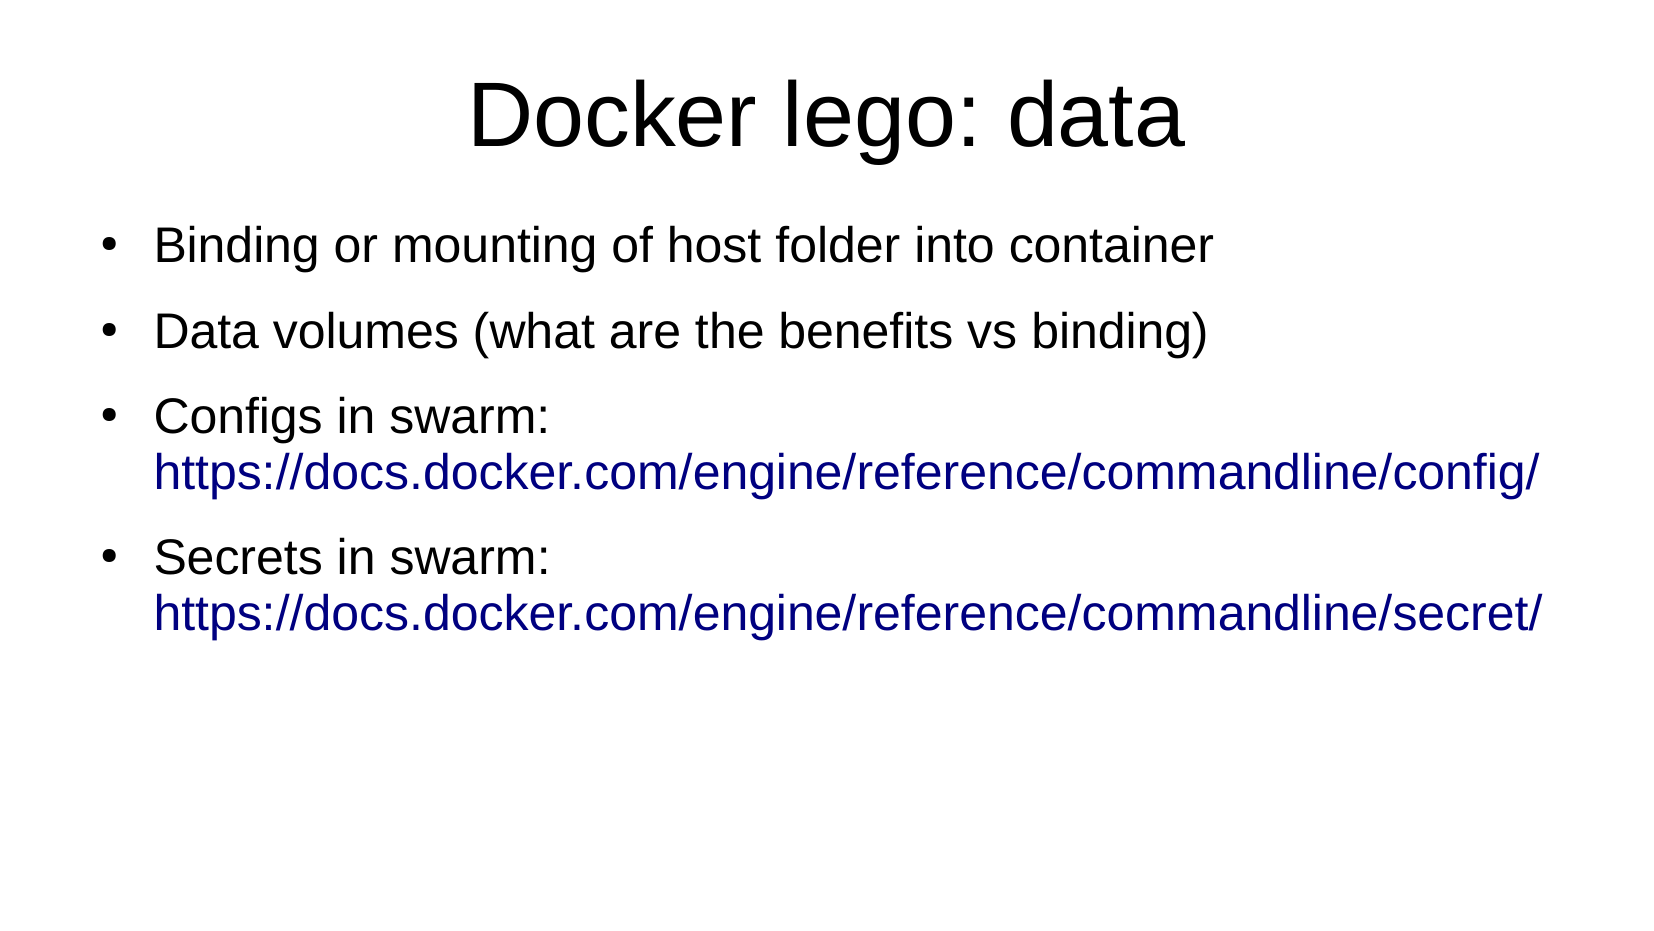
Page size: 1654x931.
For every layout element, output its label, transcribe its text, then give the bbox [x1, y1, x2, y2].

list Binding or mounting of host folder into container Data volumes (what are the benefits vs binding) Configs in swarm: https://docs.docker.com/engine/reference/commandline/config/ Secrets in swarm: https://docs.docker.com/engine/reference/commandline/secret/ [82, 217, 1571, 758]
title Docker lego: data [82, 37, 1571, 193]
